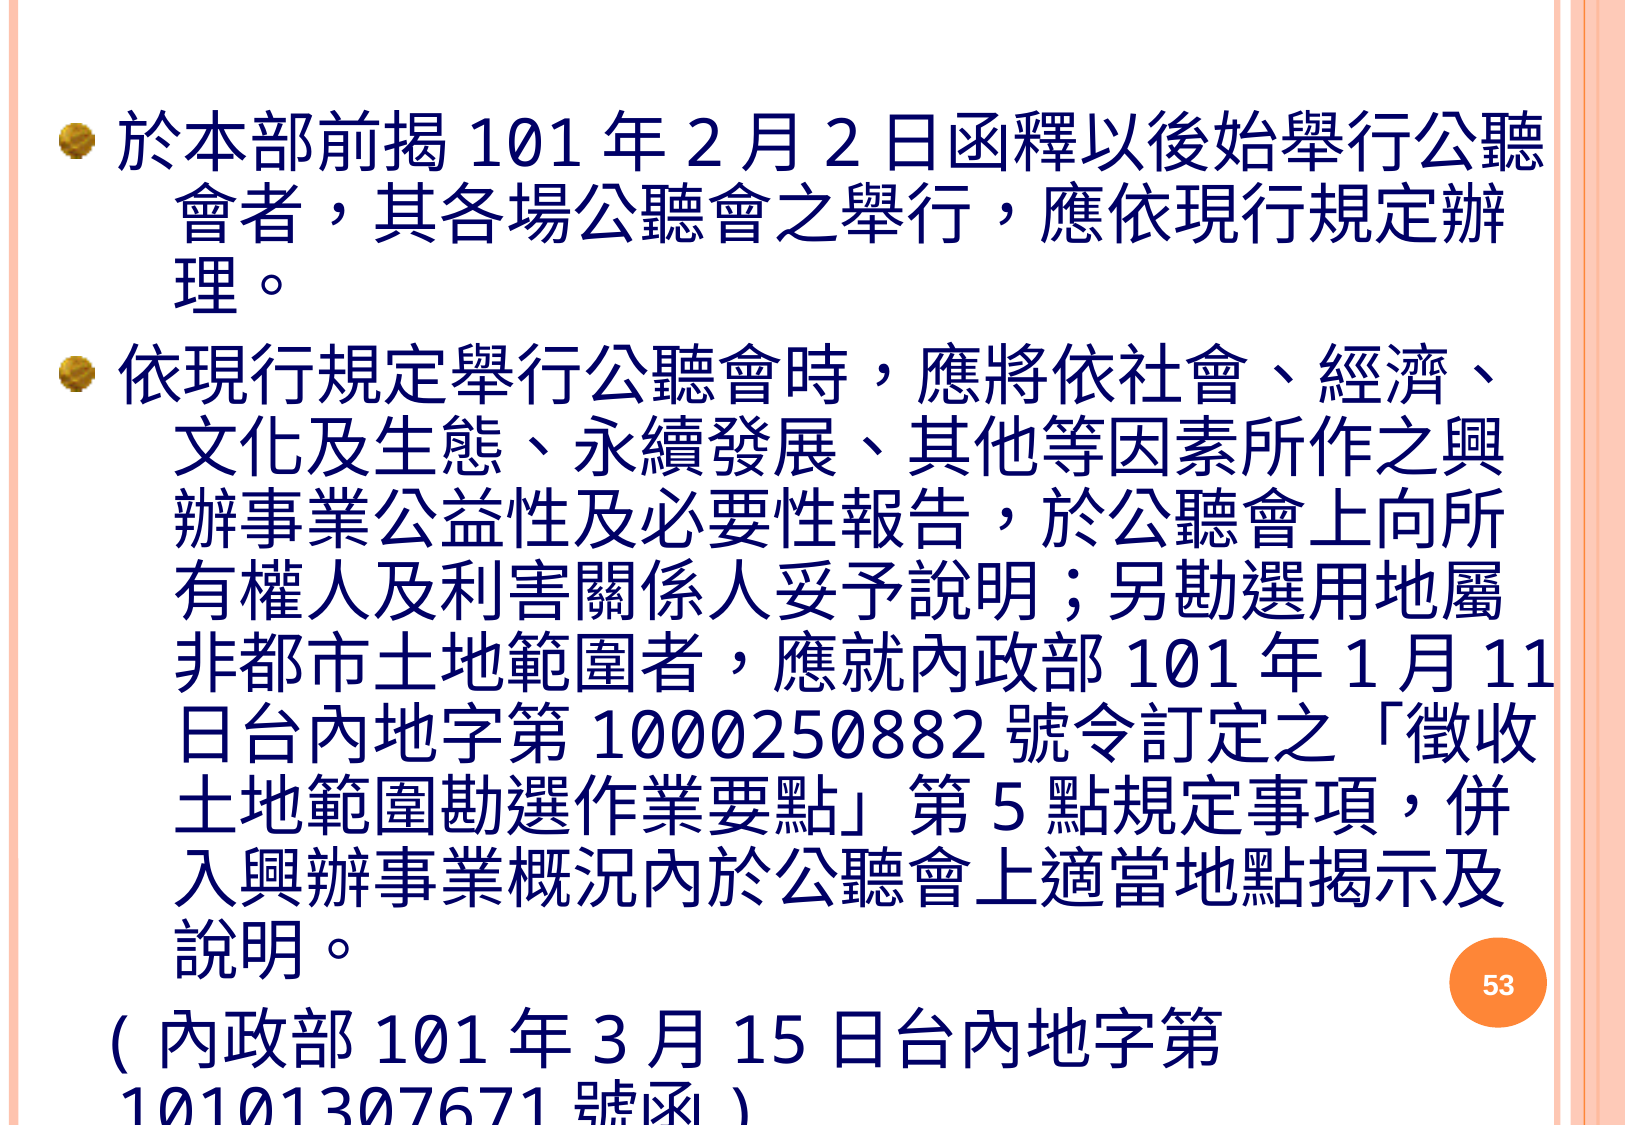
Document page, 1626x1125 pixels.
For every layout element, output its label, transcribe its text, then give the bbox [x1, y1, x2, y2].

text_box [1444, 952, 1553, 1027]
text_box 於本部前揭101年2月2日函釋以後始舉行公聽會者，其各場公聽會之舉行，應依現行規定辦理。 依現行規定舉行公聽會時，應將依社會、經濟、文化及生態、永續發展、其他等因素所作之興辦事業公益性及必要性報告，於公聽會上向所有權人及利害關係人妥予說明；另勘選用地屬非都市土地範圍者，應就內政部101年1月11日台內地字第1000250882號令訂定之「徵收土地範圍勘選作業要點」第5點規定事項，併入興辦事業概況內於公聽會上適當地點揭示及說明。 (內政部101年3月15日台內地字第10101307671號函) [45, 102, 1580, 952]
